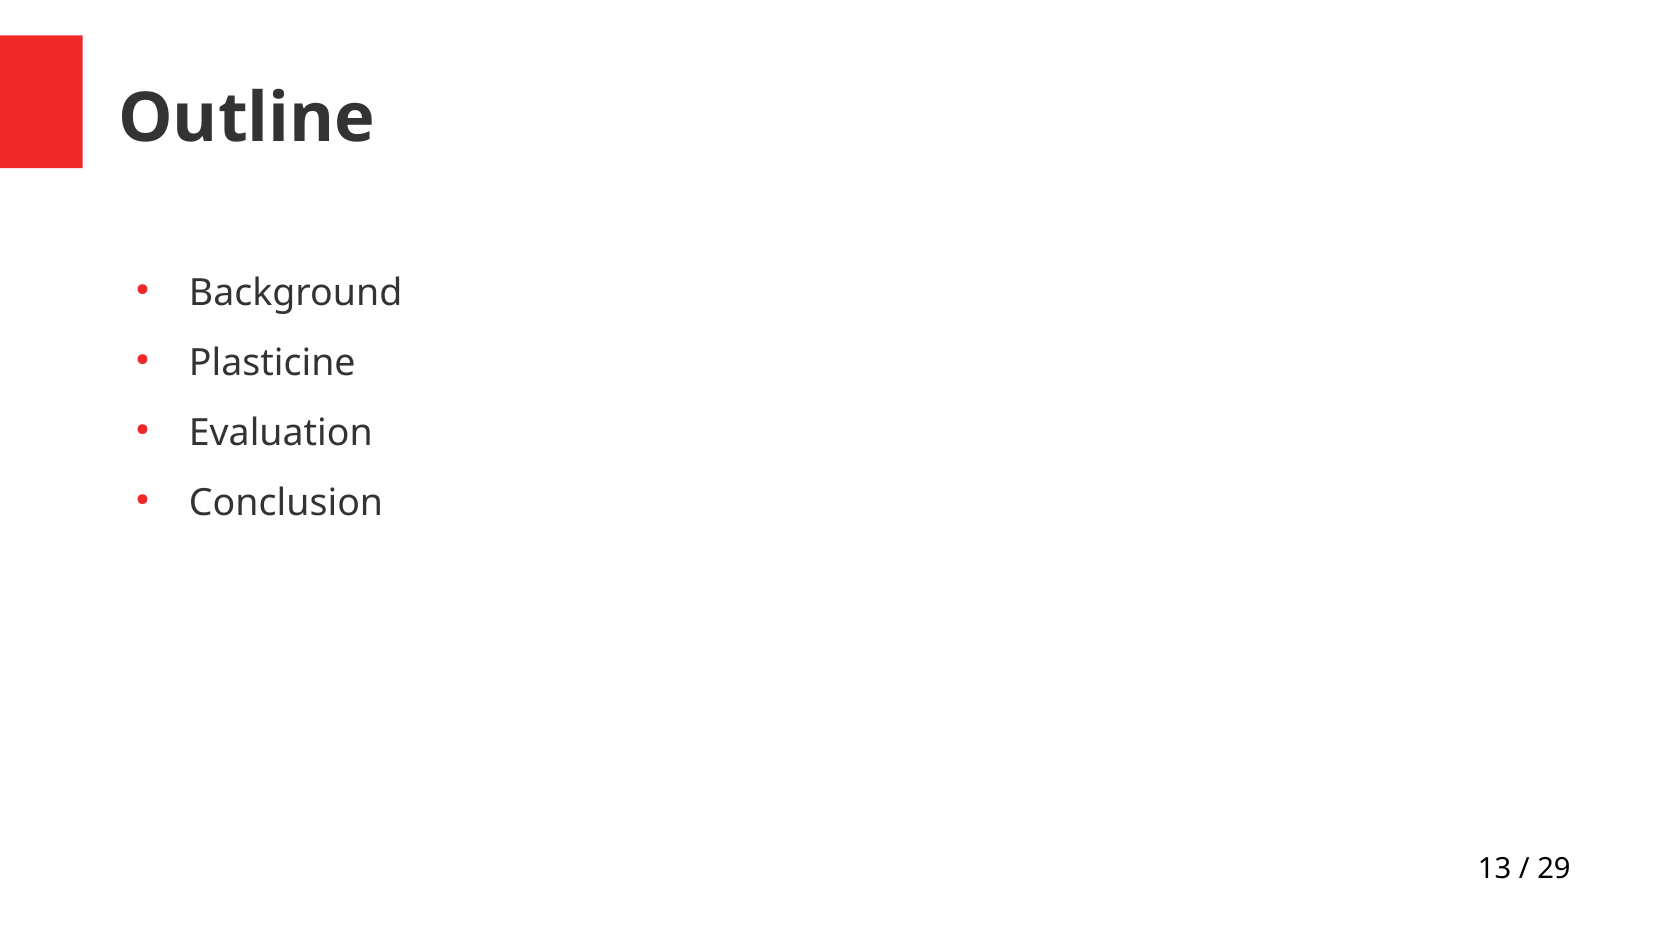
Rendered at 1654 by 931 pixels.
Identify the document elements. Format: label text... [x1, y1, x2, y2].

title Outline [118, 36, 1571, 193]
list Background Plasticine Evaluation Conclusion [118, 265, 1536, 806]
